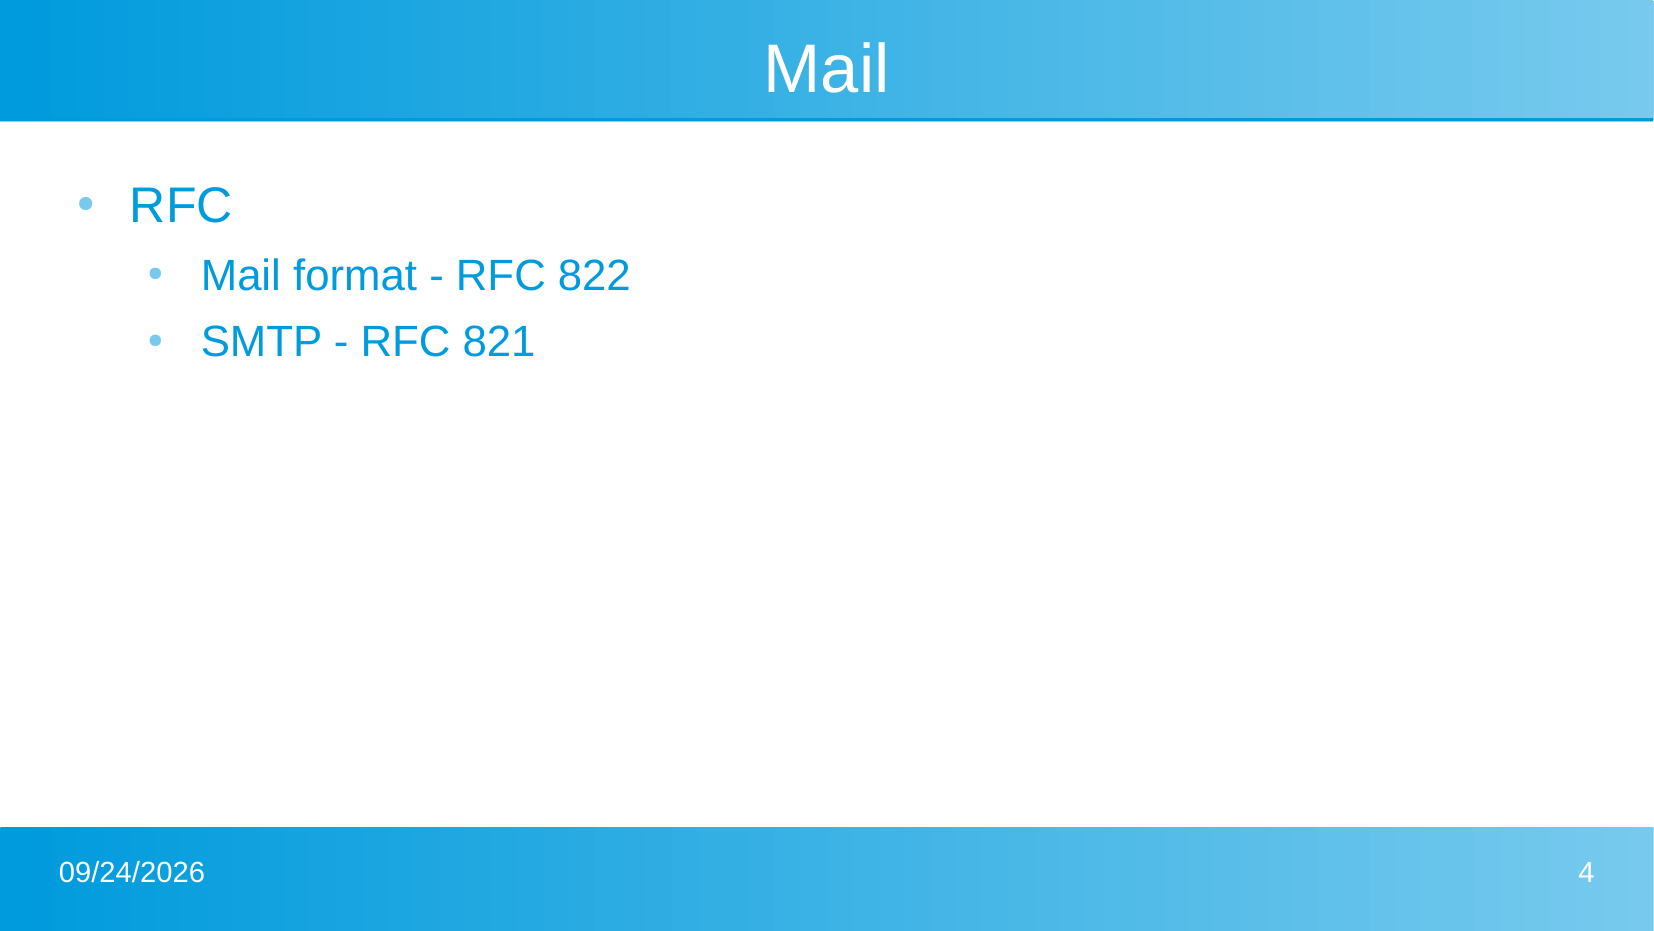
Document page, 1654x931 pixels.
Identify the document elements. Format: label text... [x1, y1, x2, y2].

list RFC Mail format - RFC 822 SMTP - RFC 821 [59, 177, 1595, 768]
title Mail [59, 29, 1595, 108]
